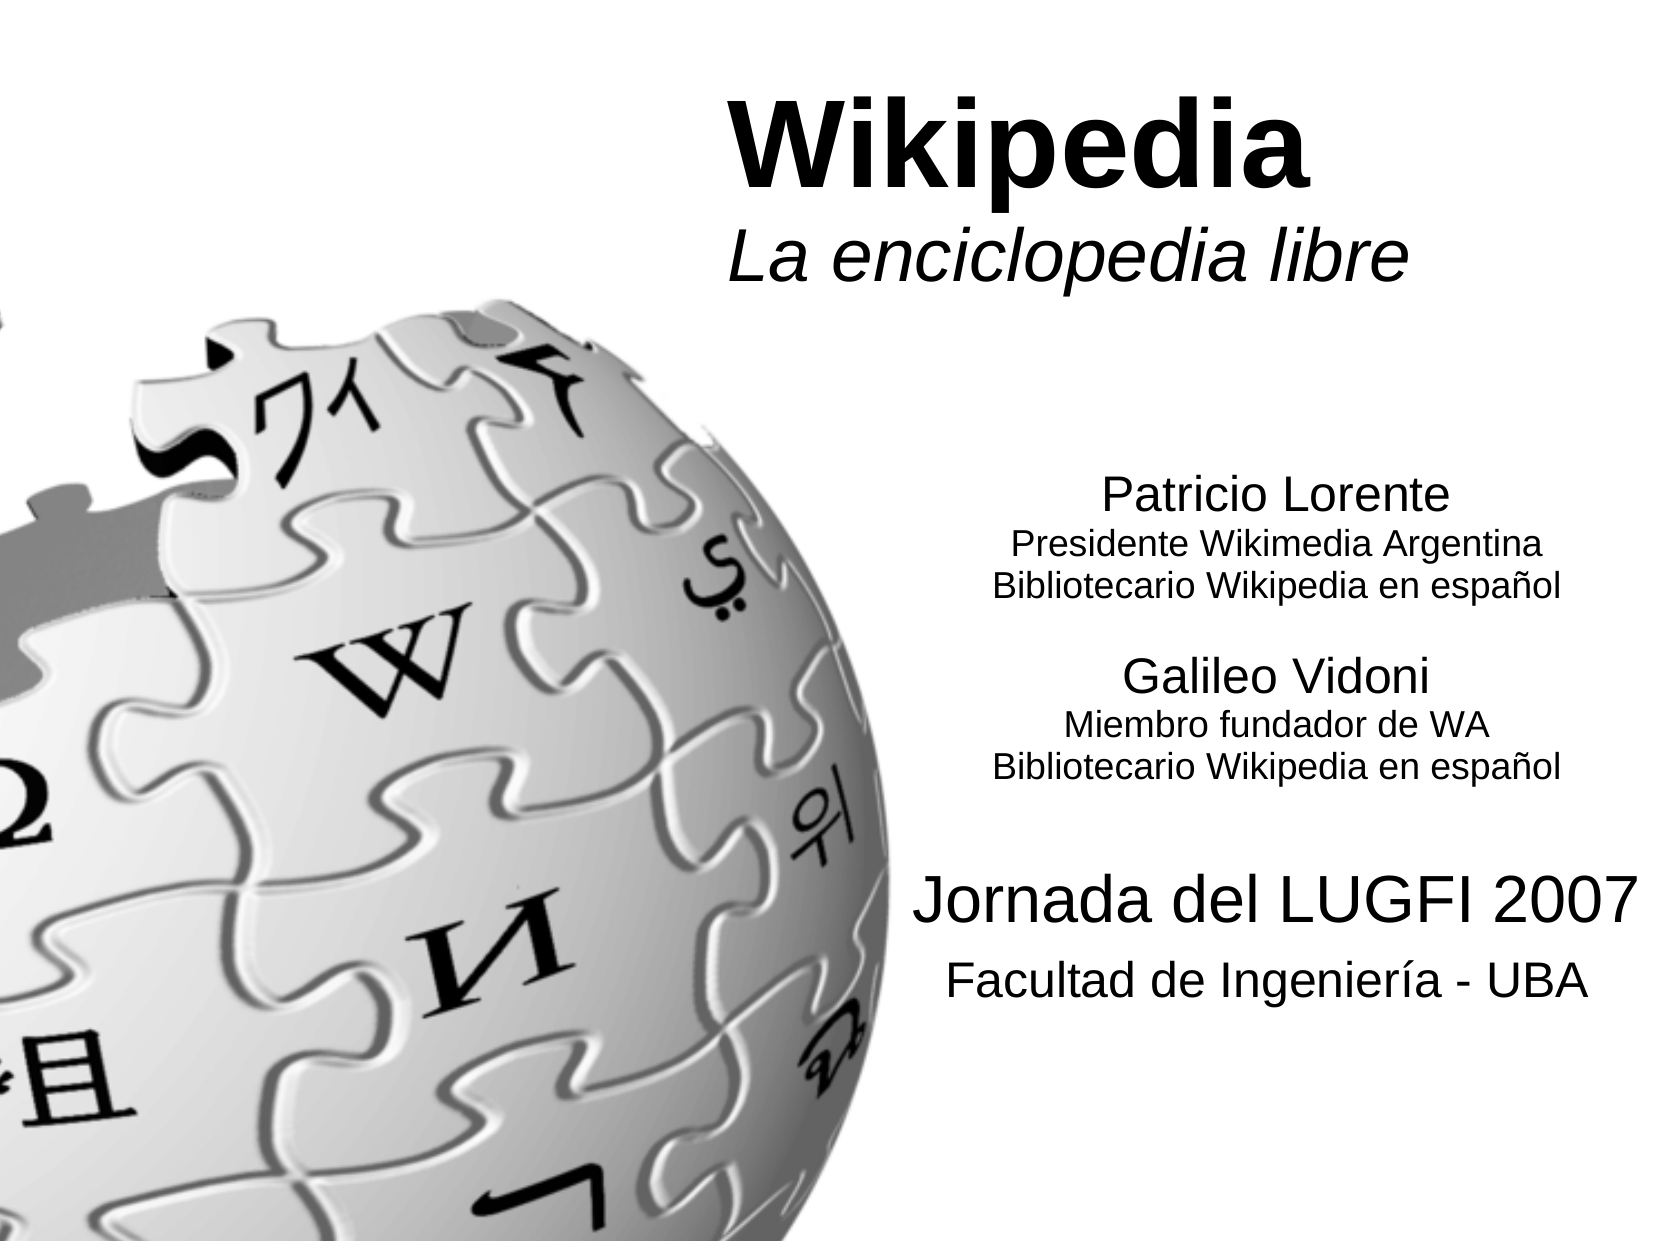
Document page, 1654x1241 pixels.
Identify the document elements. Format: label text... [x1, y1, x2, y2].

text_box Patricio Lorente Presidente Wikimedia Argentina Bibliotecario Wikipedia en español Galileo Vidoni Miembro fundador de WA Bibliotecario Wikipedia en español Jornada del LUGFI 2007 Facultad de Ingeniería - UBA [907, 353, 1654, 1172]
text_box Wikipedia La enciclopedia libre [712, 66, 1576, 306]
picture [0, 271, 907, 1241]
